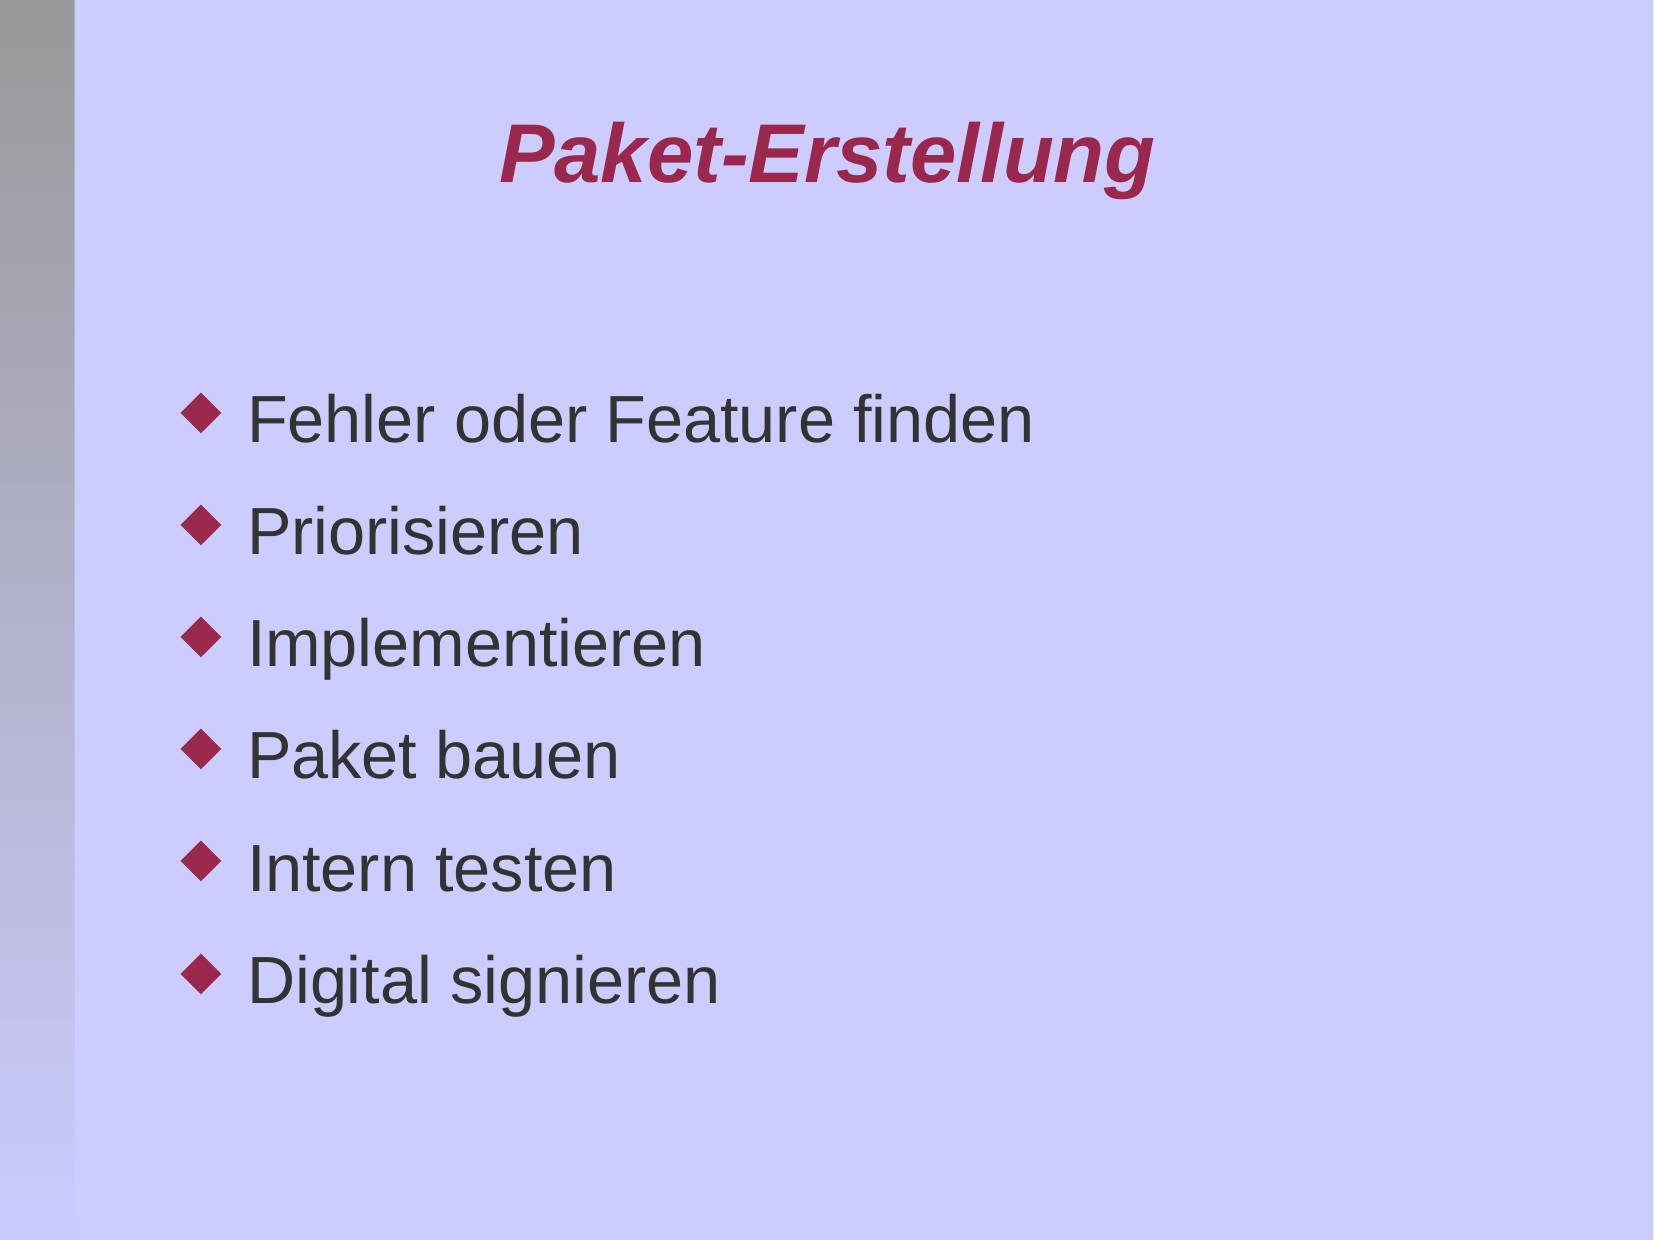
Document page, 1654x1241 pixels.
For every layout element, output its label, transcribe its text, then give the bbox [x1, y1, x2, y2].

title Paket-Erstellung [121, 49, 1534, 257]
list Fehler oder Feature finden Priorisieren Implementieren Paket bauen Intern testen Digital signieren [152, 344, 1534, 1127]
